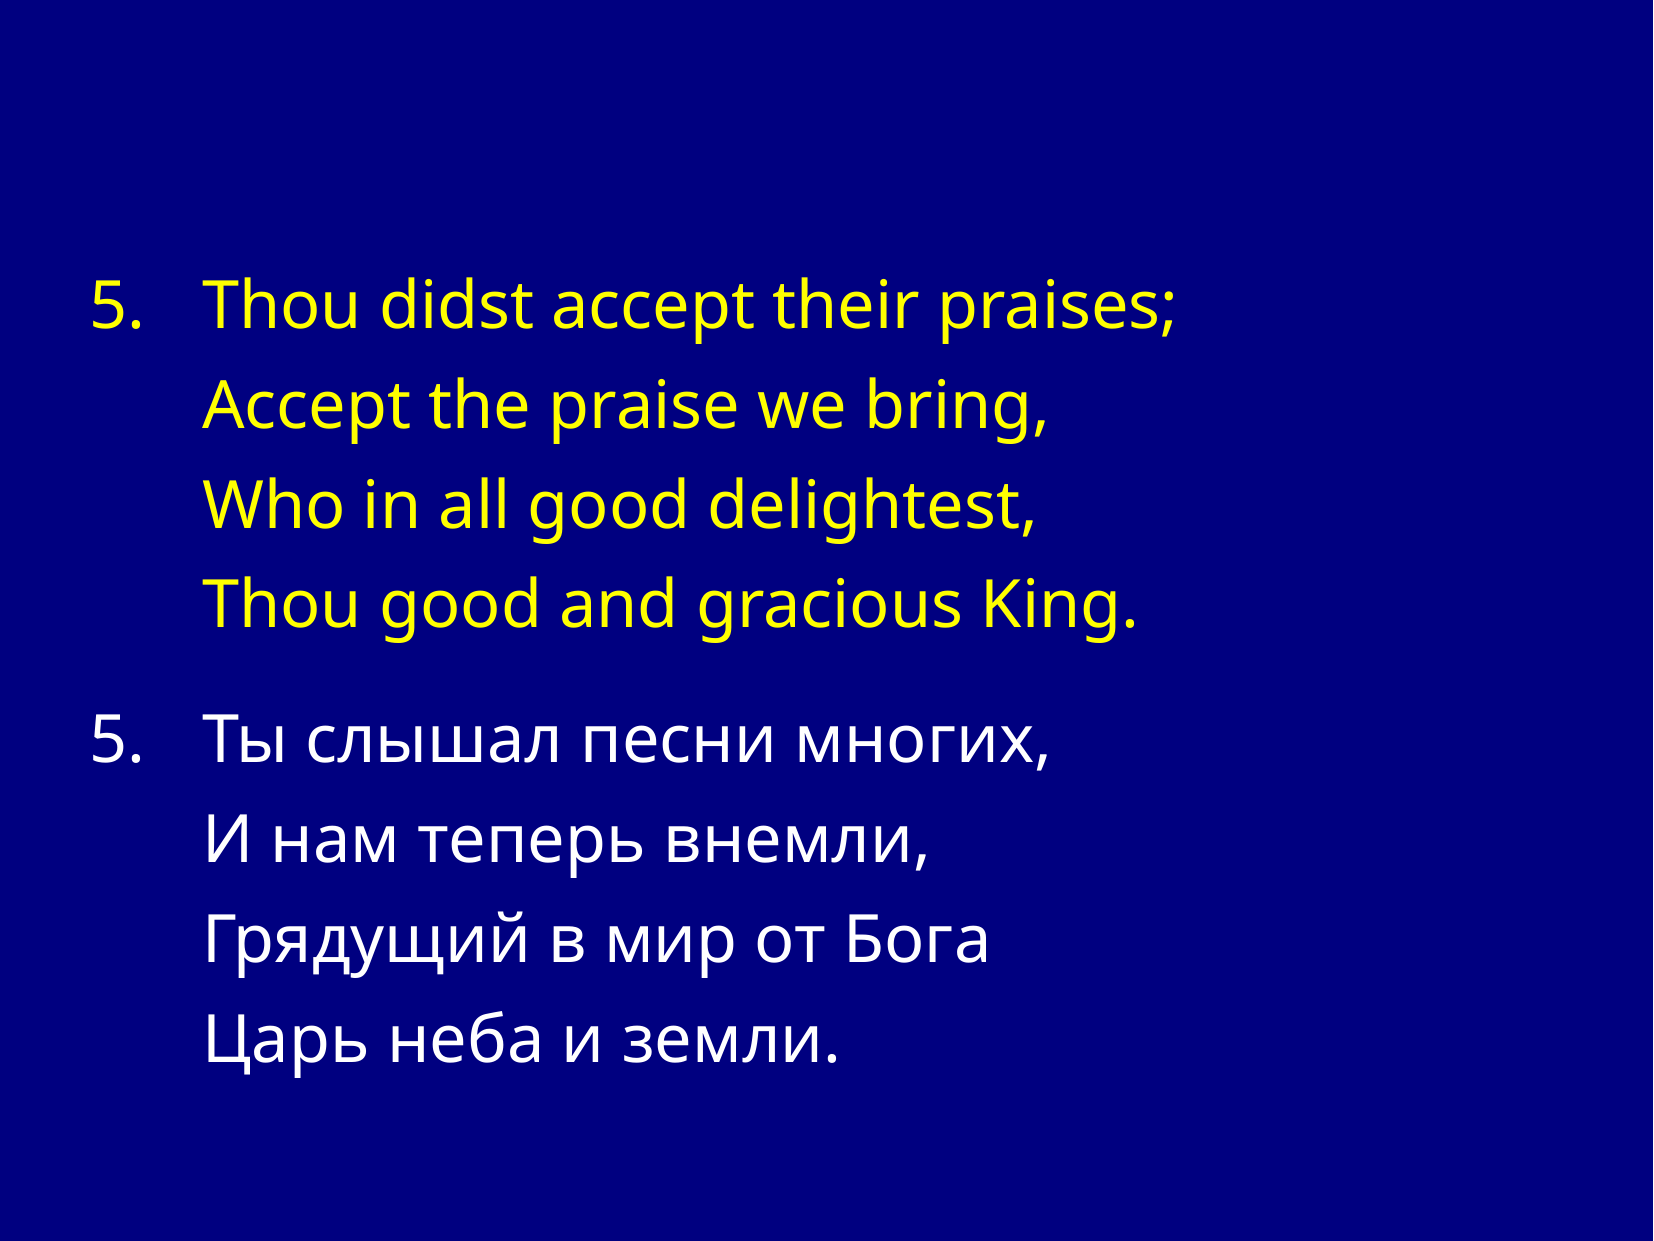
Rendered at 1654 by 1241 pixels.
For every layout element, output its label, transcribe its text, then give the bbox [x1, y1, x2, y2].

text_box 5. Ты слышал песни многих, И нам теперь внемли, Грядущий в мир от Бога Царь неба и земли. [75, 675, 1576, 1163]
text_box 5. Thou didst accept their praises; Accept the praise we bring, Who in all good delightest, Thou good and gracious King. [75, 150, 1576, 638]
